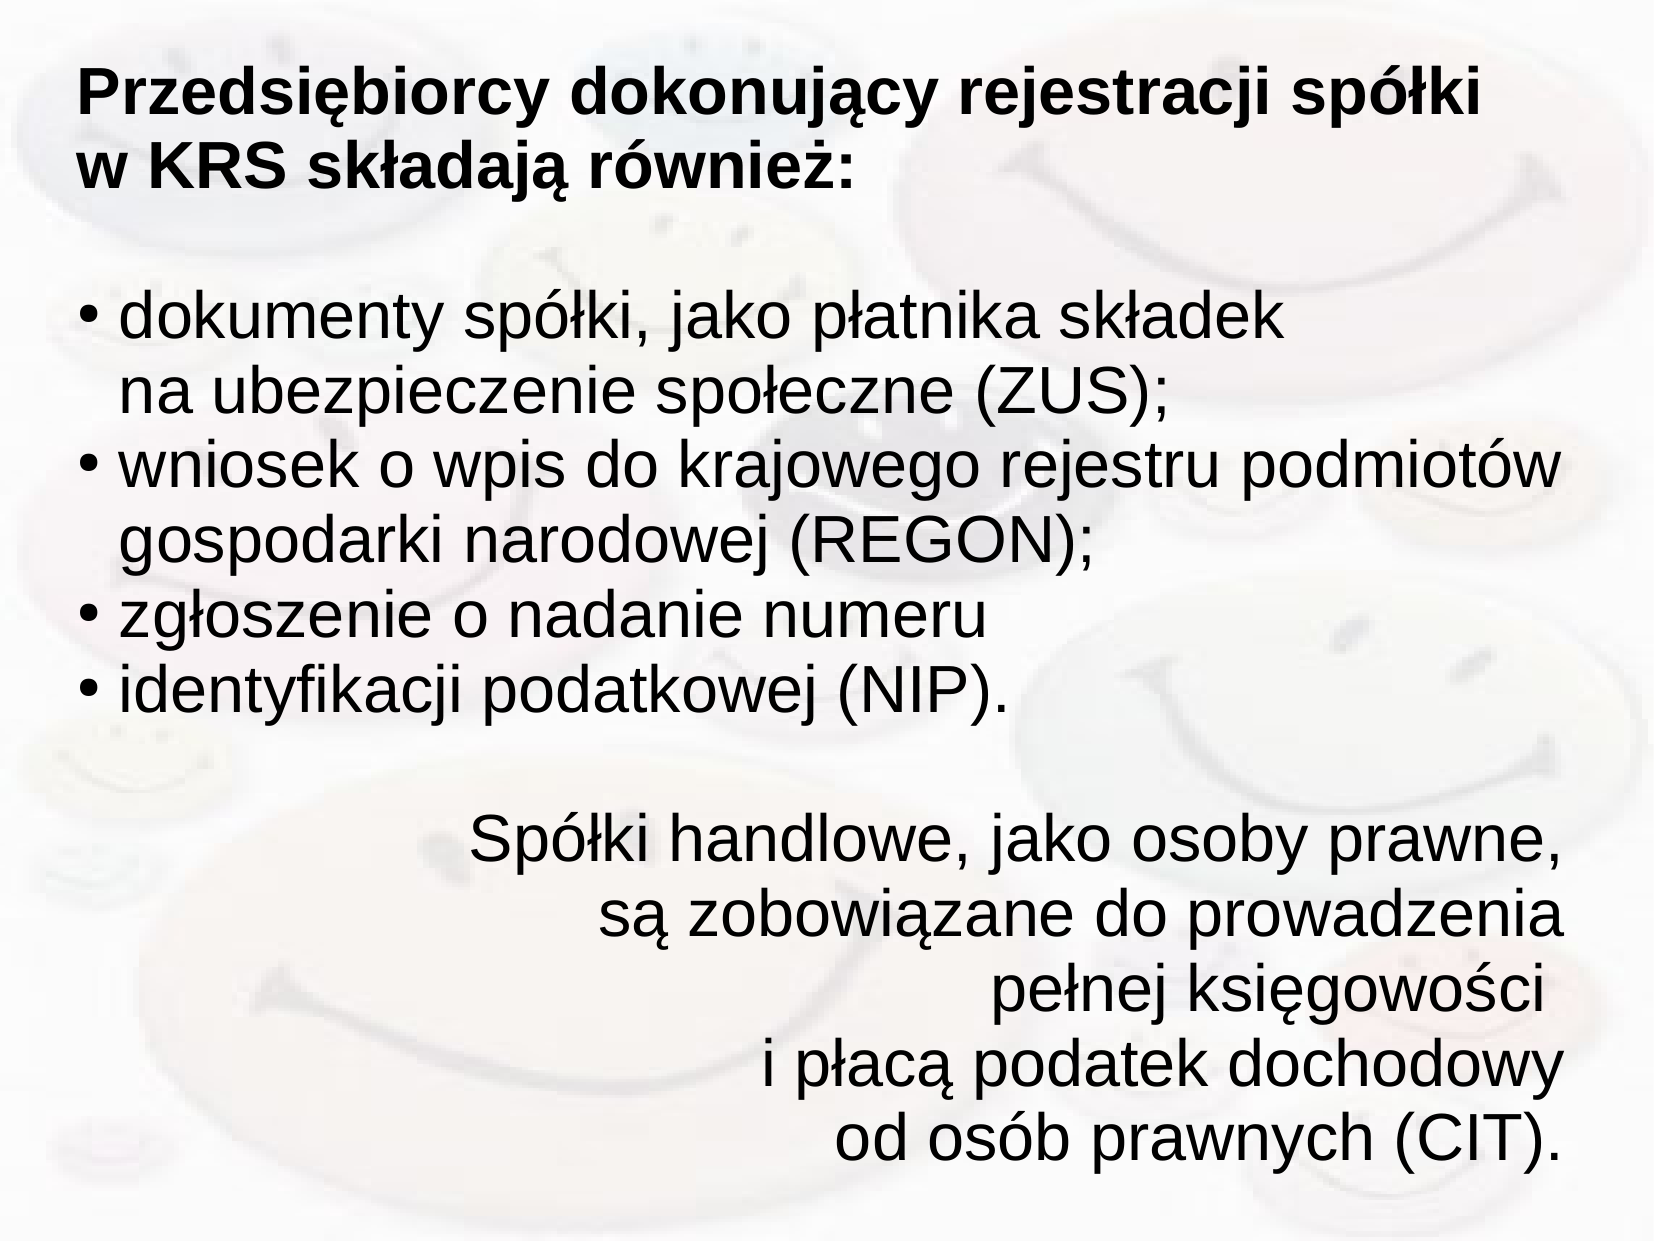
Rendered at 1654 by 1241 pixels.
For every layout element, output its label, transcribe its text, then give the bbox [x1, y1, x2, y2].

picture [0, 0, 1654, 1241]
subtitle Przedsiębiorcy dokonujący rejestracji spółki w KRS składają również: dokumenty spółki, jako płatnika składek na ubezpieczenie społeczne (ZUS); wniosek o wpis do krajowego rejestru podmiotów gospodarki narodowej (REGON); zgłoszenie o nadanie numeru identyfikacji podatkowej (NIP). Spółki handlowe, jako osoby prawne, są zobowiązane do prowadzenia pełnej księgowości i płacą podatek dochodowy od osób prawnych (CIT). [76, 53, 1565, 1176]
